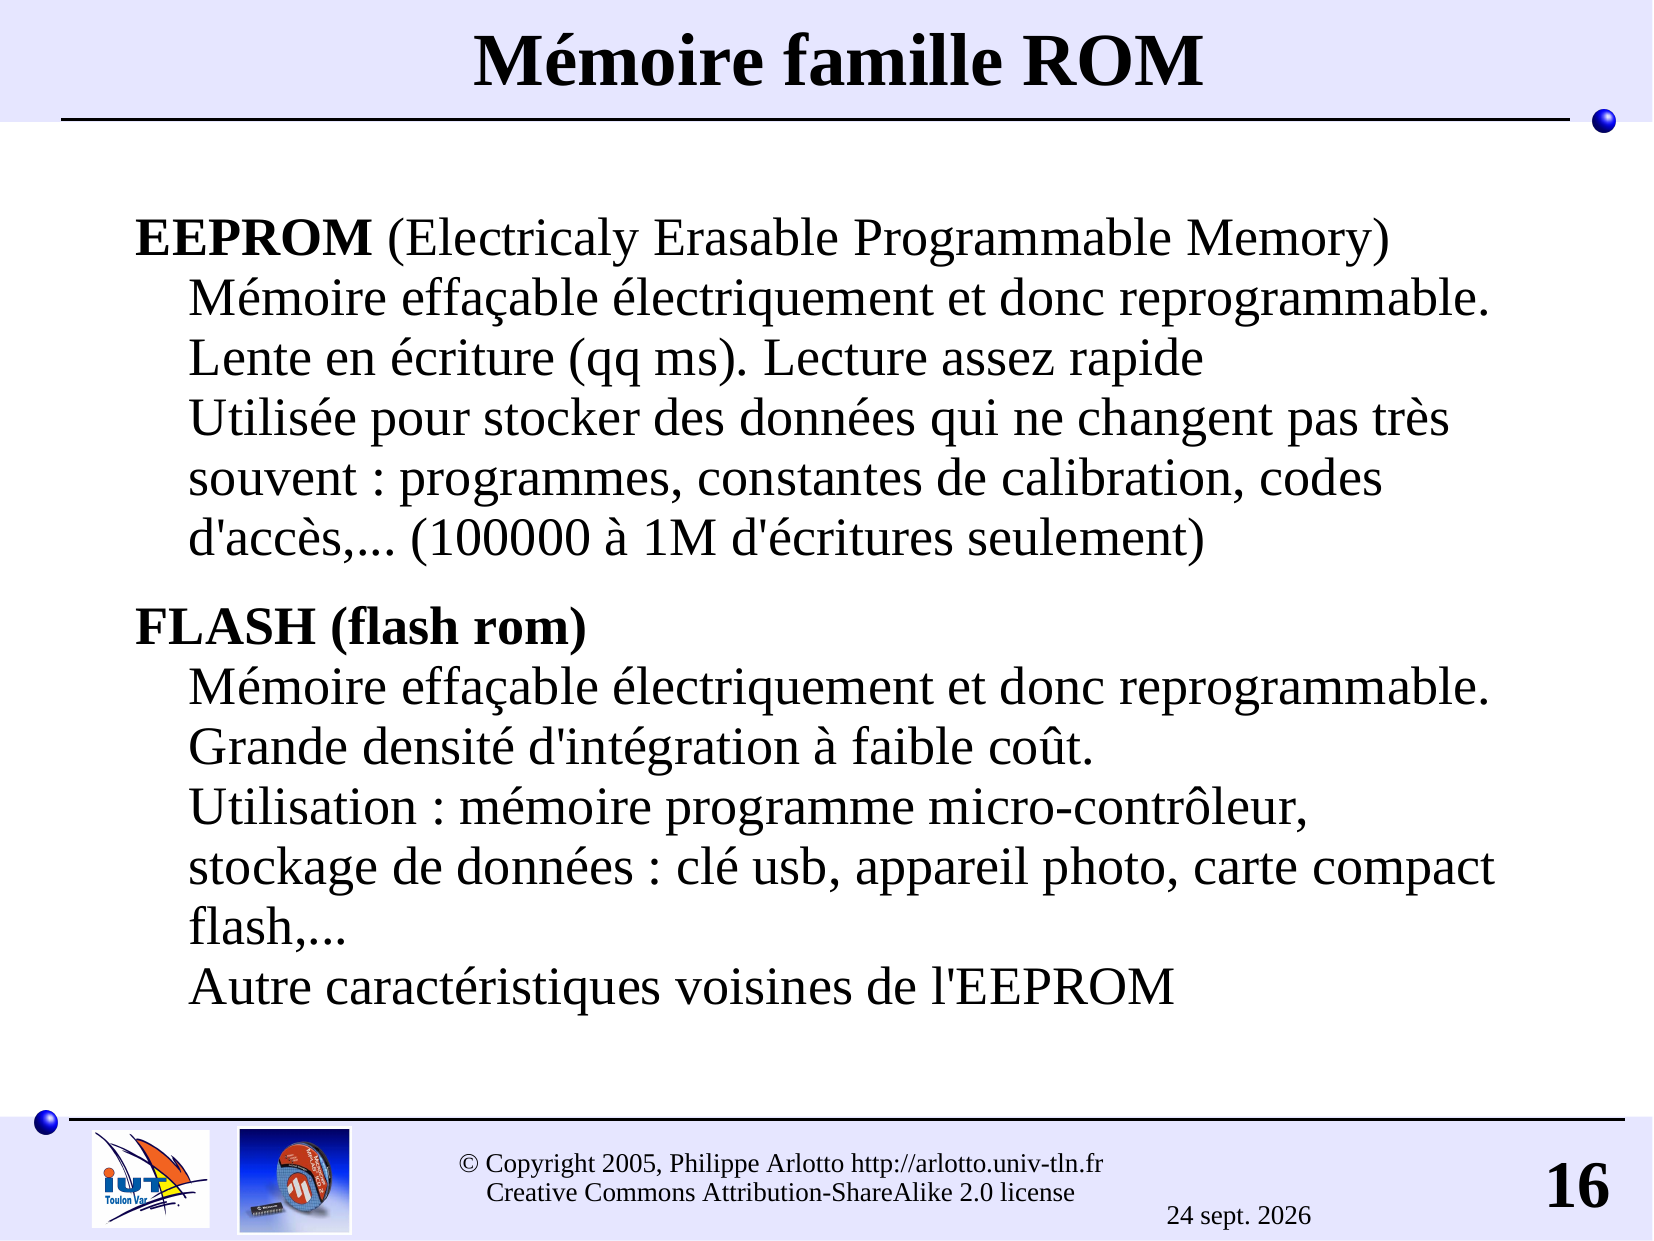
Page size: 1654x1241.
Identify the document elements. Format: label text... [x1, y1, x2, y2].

list EEPROM (Electricaly Erasable Programmable Memory) Mémoire effaçable électriquement et donc reprogrammable. Lente en écriture (qq ms). Lecture assez rapide Utilisée pour stocker des données qui ne changent pas très souvent : programmes, constantes de calibration, codes d'accès,... (100000 à 1M d'écritures seulement) FLASH (flash rom) Mémoire effaçable électriquement et donc reprogrammable. Grande densité d'intégration à faible coût. Utilisation : mémoire programme micro-contrôleur, stockage de données : clé usb, appareil photo, carte compact flash,... Autre caractéristiques voisines de l'EEPROM [118, 206, 1530, 1057]
picture [237, 1126, 352, 1235]
title Mémoire famille ROM [95, 14, 1585, 107]
